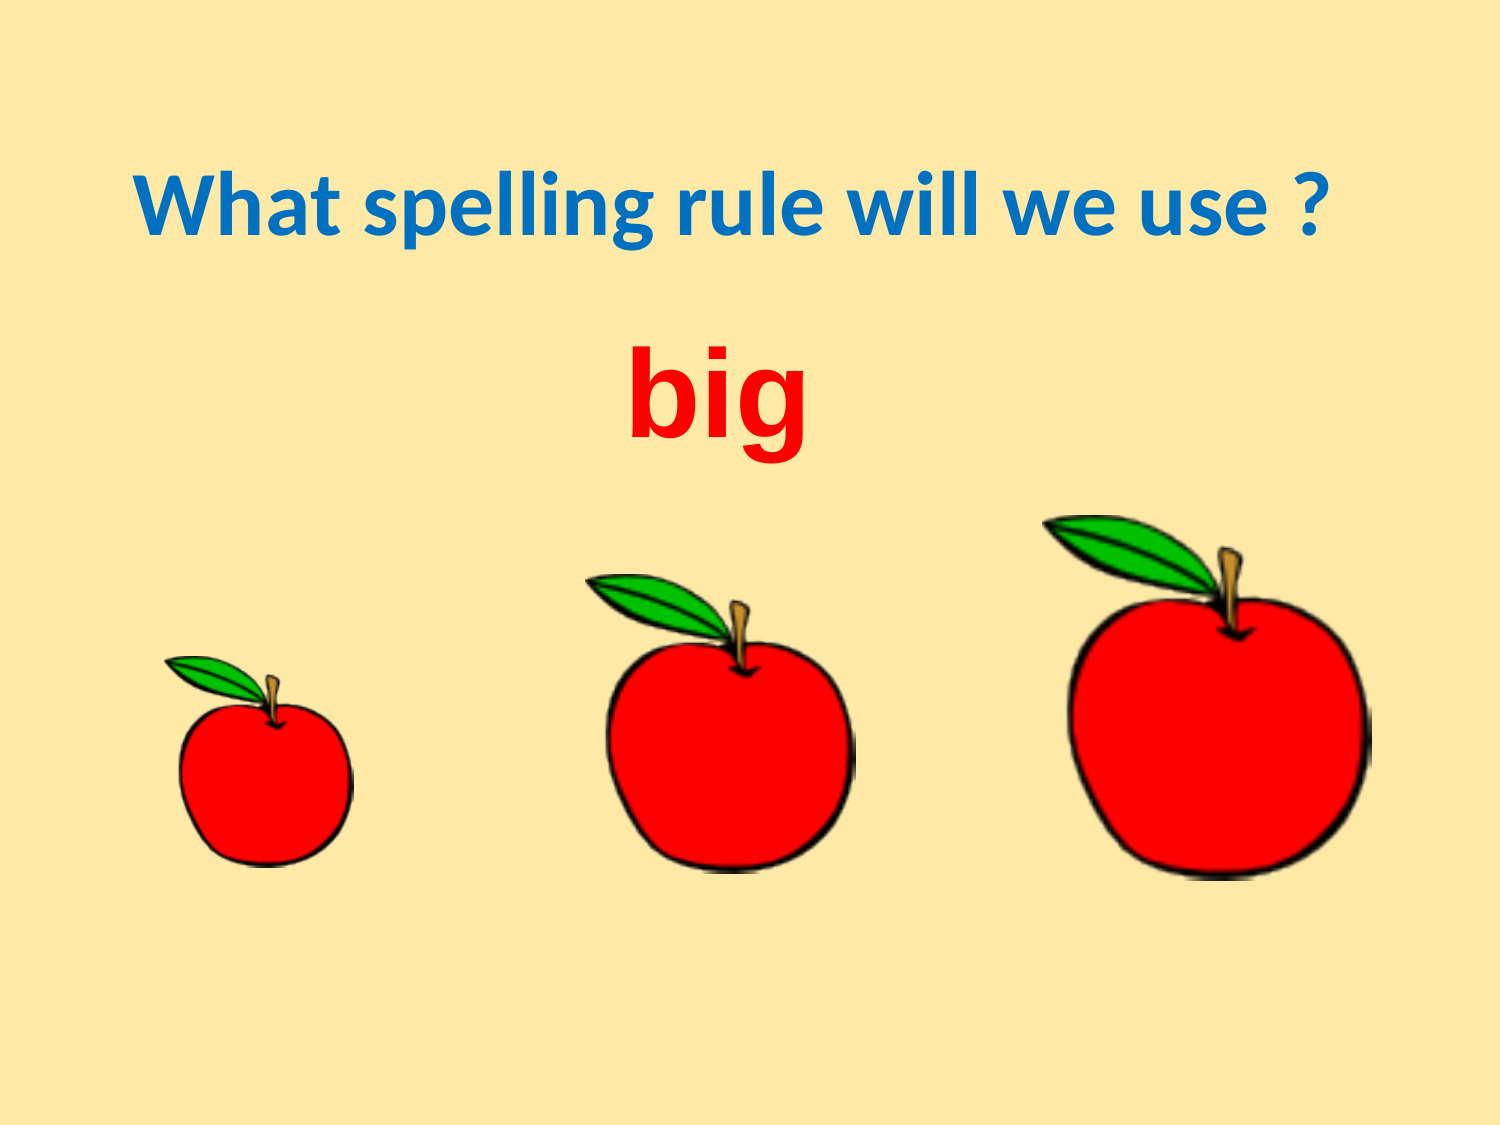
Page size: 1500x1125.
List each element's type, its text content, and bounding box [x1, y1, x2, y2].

text_box big [505, 304, 827, 471]
picture [1042, 515, 1372, 881]
picture [164, 656, 354, 868]
title What spelling rule will we use ? [58, 105, 1409, 293]
picture [585, 574, 856, 874]
